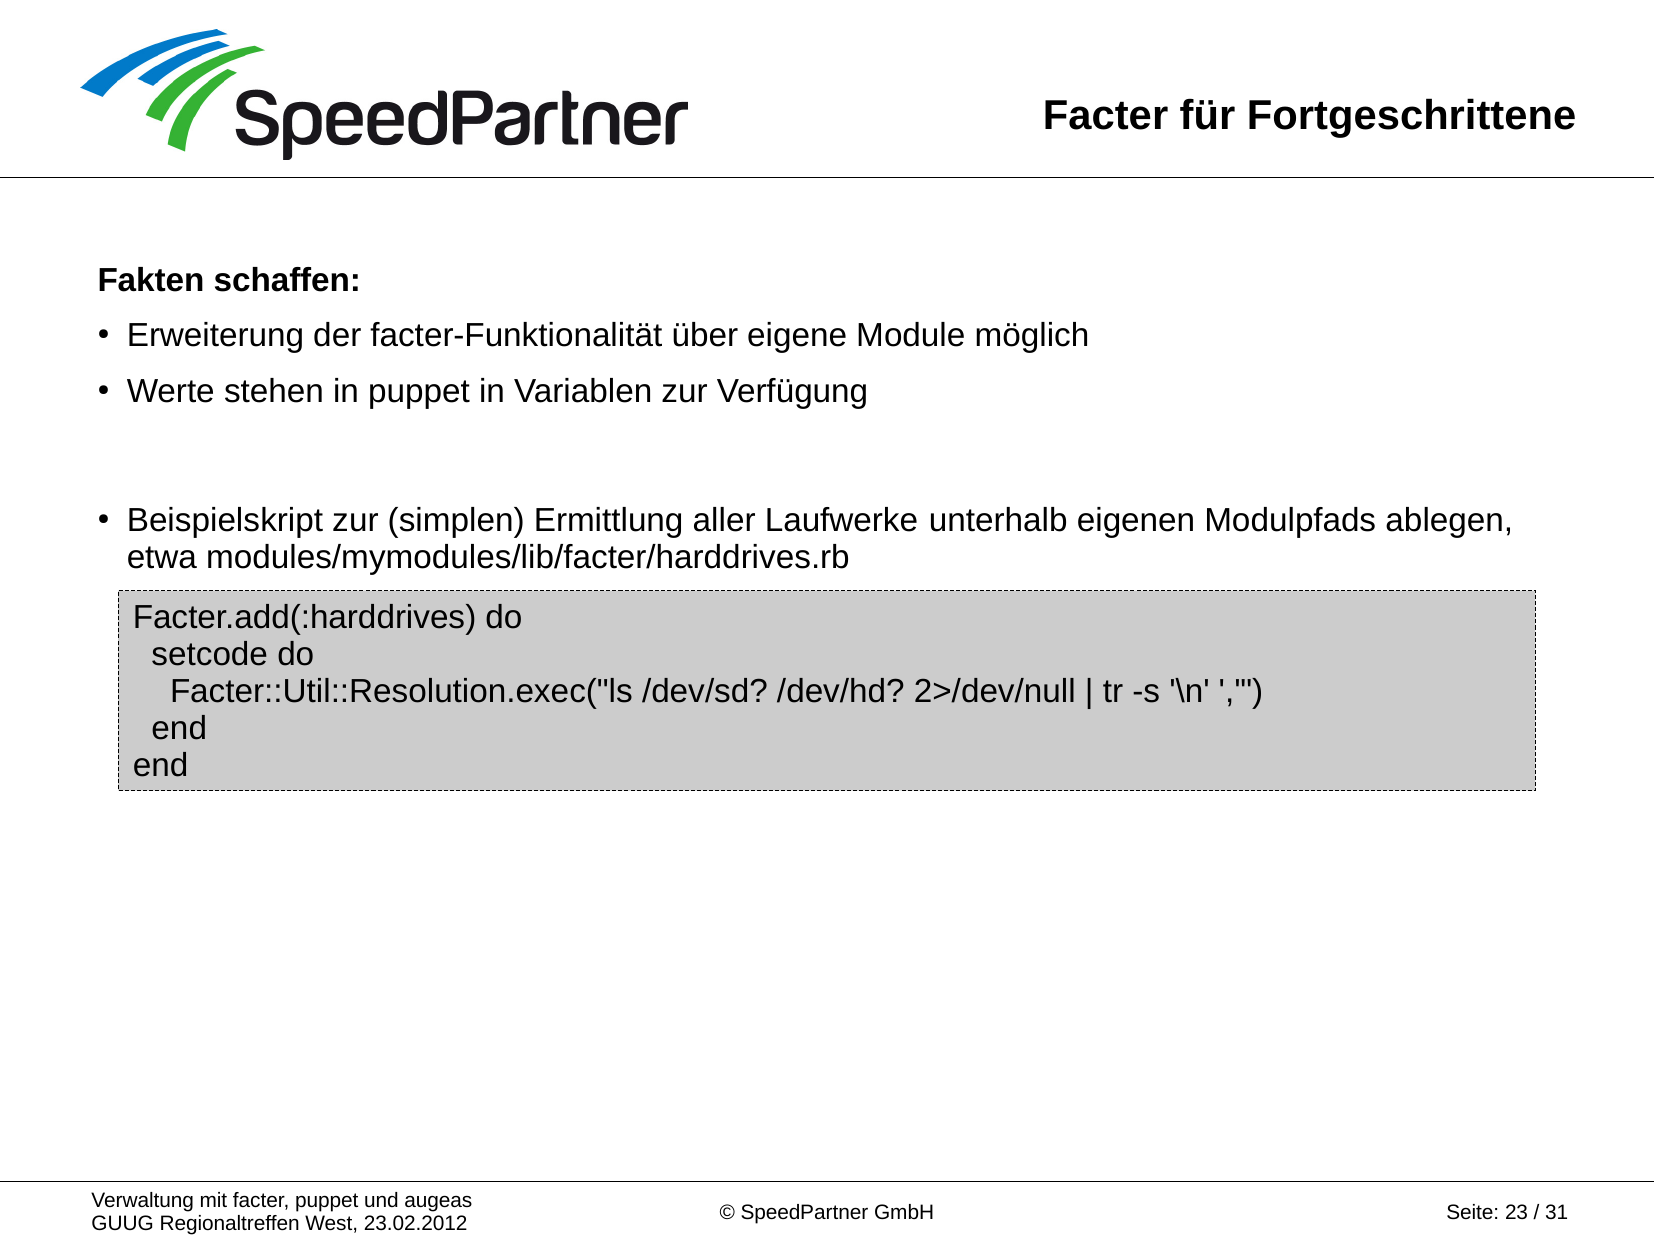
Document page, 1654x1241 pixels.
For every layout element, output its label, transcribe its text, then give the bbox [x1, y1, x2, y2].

picture [80, 29, 688, 160]
text_box Facter.add(:harddrives) do setcode do Facter::Util::Resolution.exec("ls /dev/sd? /dev/hd? 2>/dev/null | tr -s '\n' ','") end end [118, 590, 1536, 791]
text_box Fakten schaffen: Erweiterung der facter-Funktionalität über eigene Module möglich Werte stehen in puppet in Variablen zur Verfügung Beispielskript zur (simplen) Ermittlung aller Laufwerke unterhalb eigenen Modulpfads ablegen, etwa modules/mymodules/lib/facter/harddrives.rb [82, 253, 1565, 1177]
title Facter für Fortgeschrittene [590, 70, 1577, 160]
